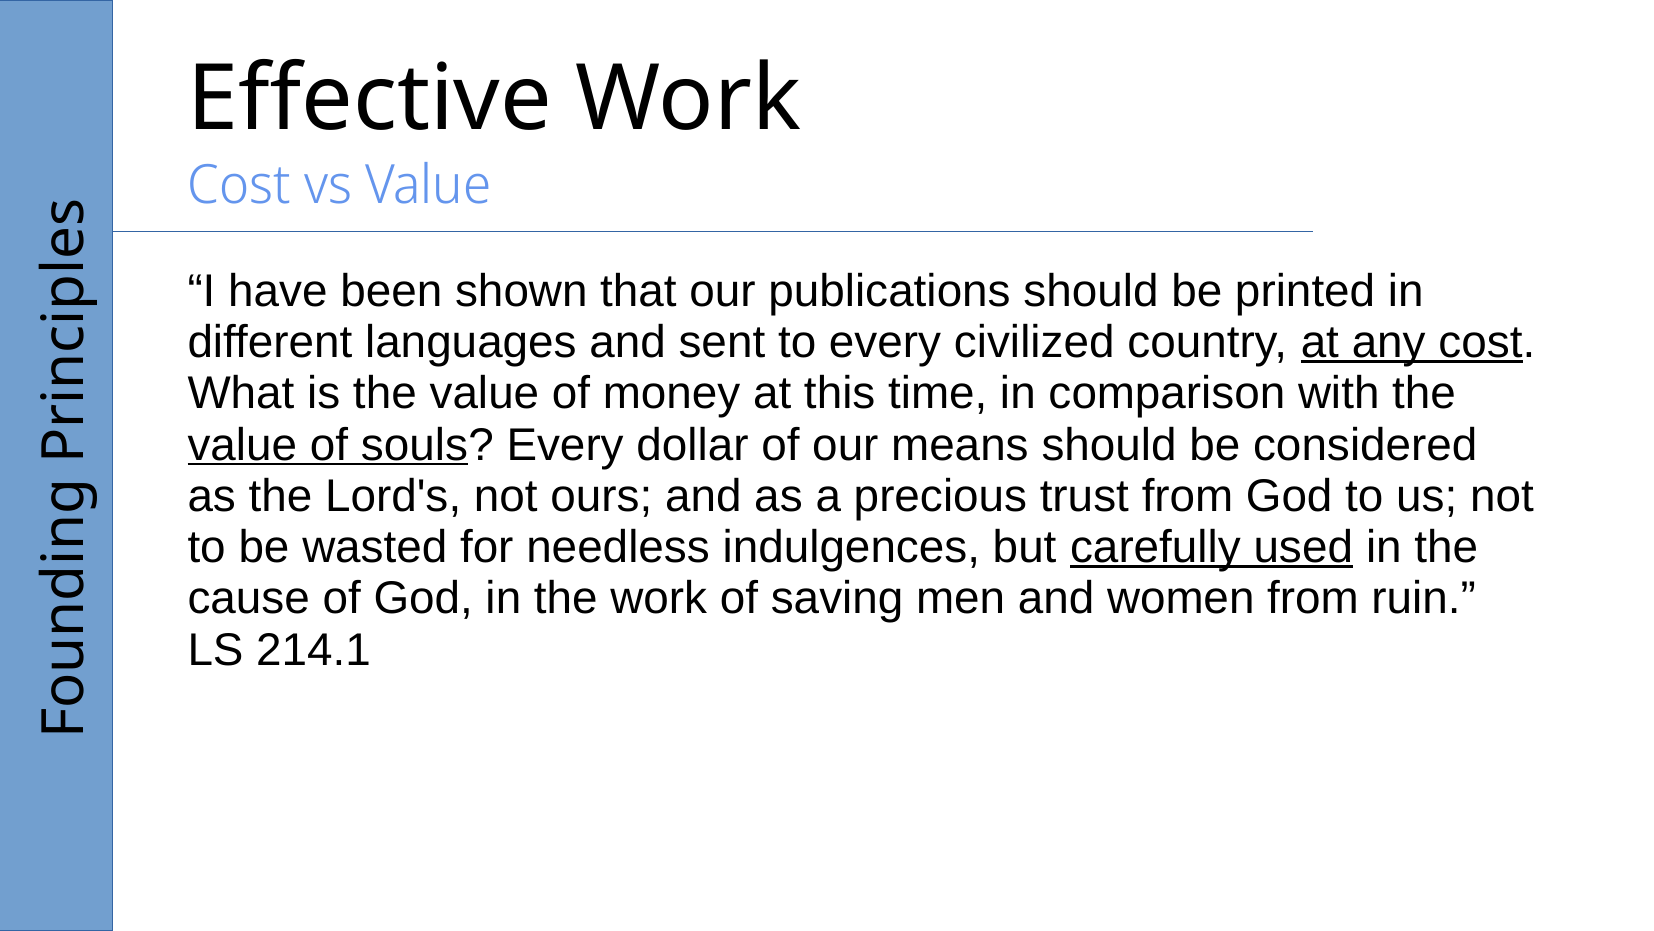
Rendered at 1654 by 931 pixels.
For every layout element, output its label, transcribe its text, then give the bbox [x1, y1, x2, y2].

text_box Founding Principles [13, 37, 105, 901]
subtitle “I have been shown that our publications should be printed in different languages and sent to every civilized country, at any cost. What is the value of money at this time, in comparison with the value of souls? Every dollar of our means should be considered as the Lord's, not ours; and as a precious trust from God to us; not to be wasted for needless indulgences, but carefully used in the cause of God, in the work of saving men and women from ruin.” LS 214.1 [187, 264, 1538, 676]
title Effective Work [187, 33, 1571, 125]
title Cost vs Value [187, 125, 1571, 239]
text_box [0, 0, 113, 931]
